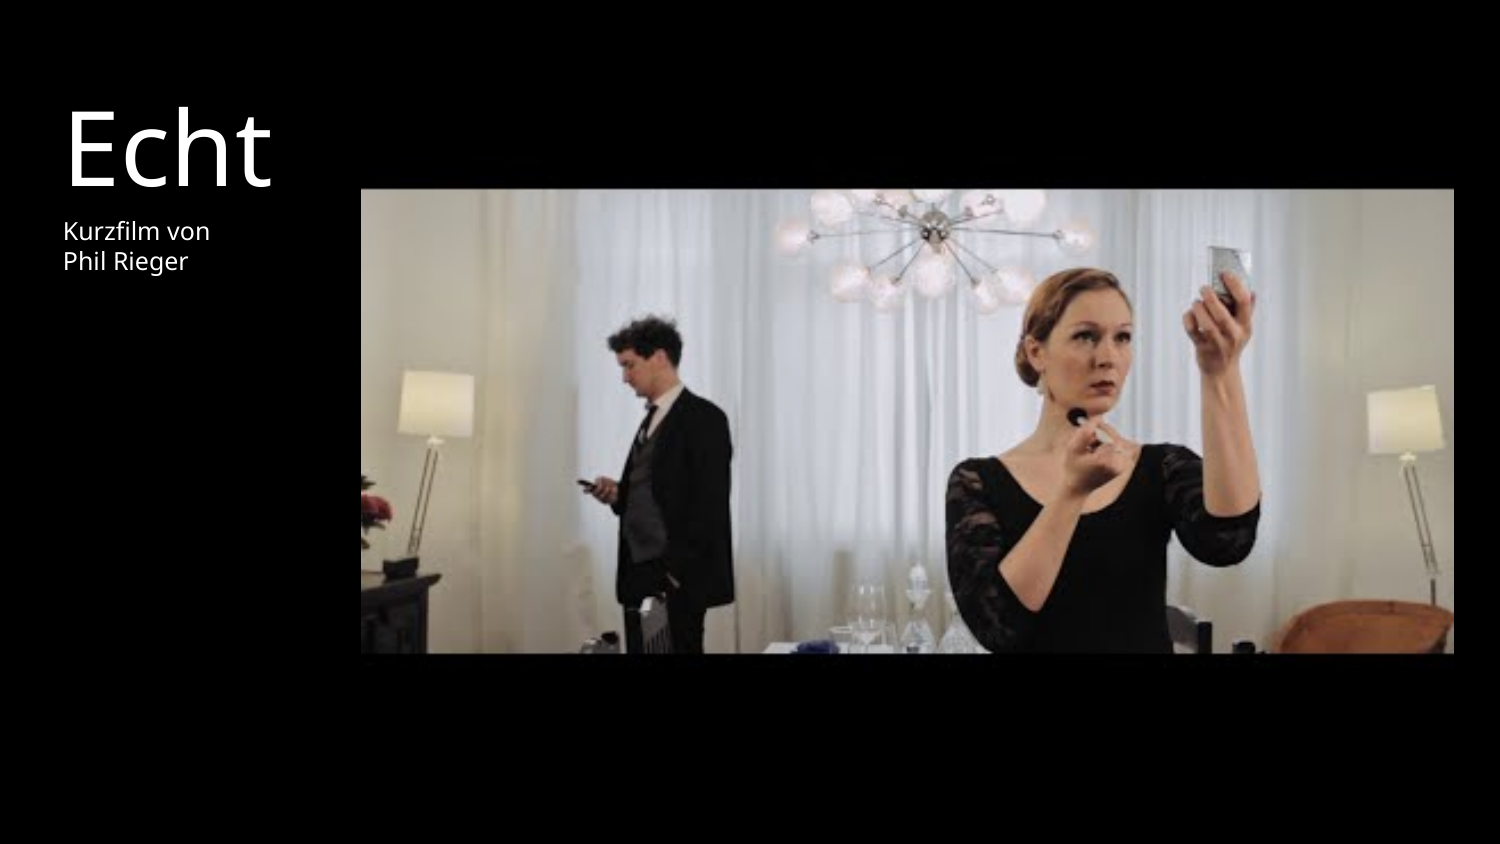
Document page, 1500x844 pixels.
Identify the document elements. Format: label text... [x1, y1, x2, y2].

text_box Kurzfilm von Phil Rieger [47, 200, 340, 291]
text_box Echt [47, 67, 340, 200]
picture [361, 12, 1454, 832]
